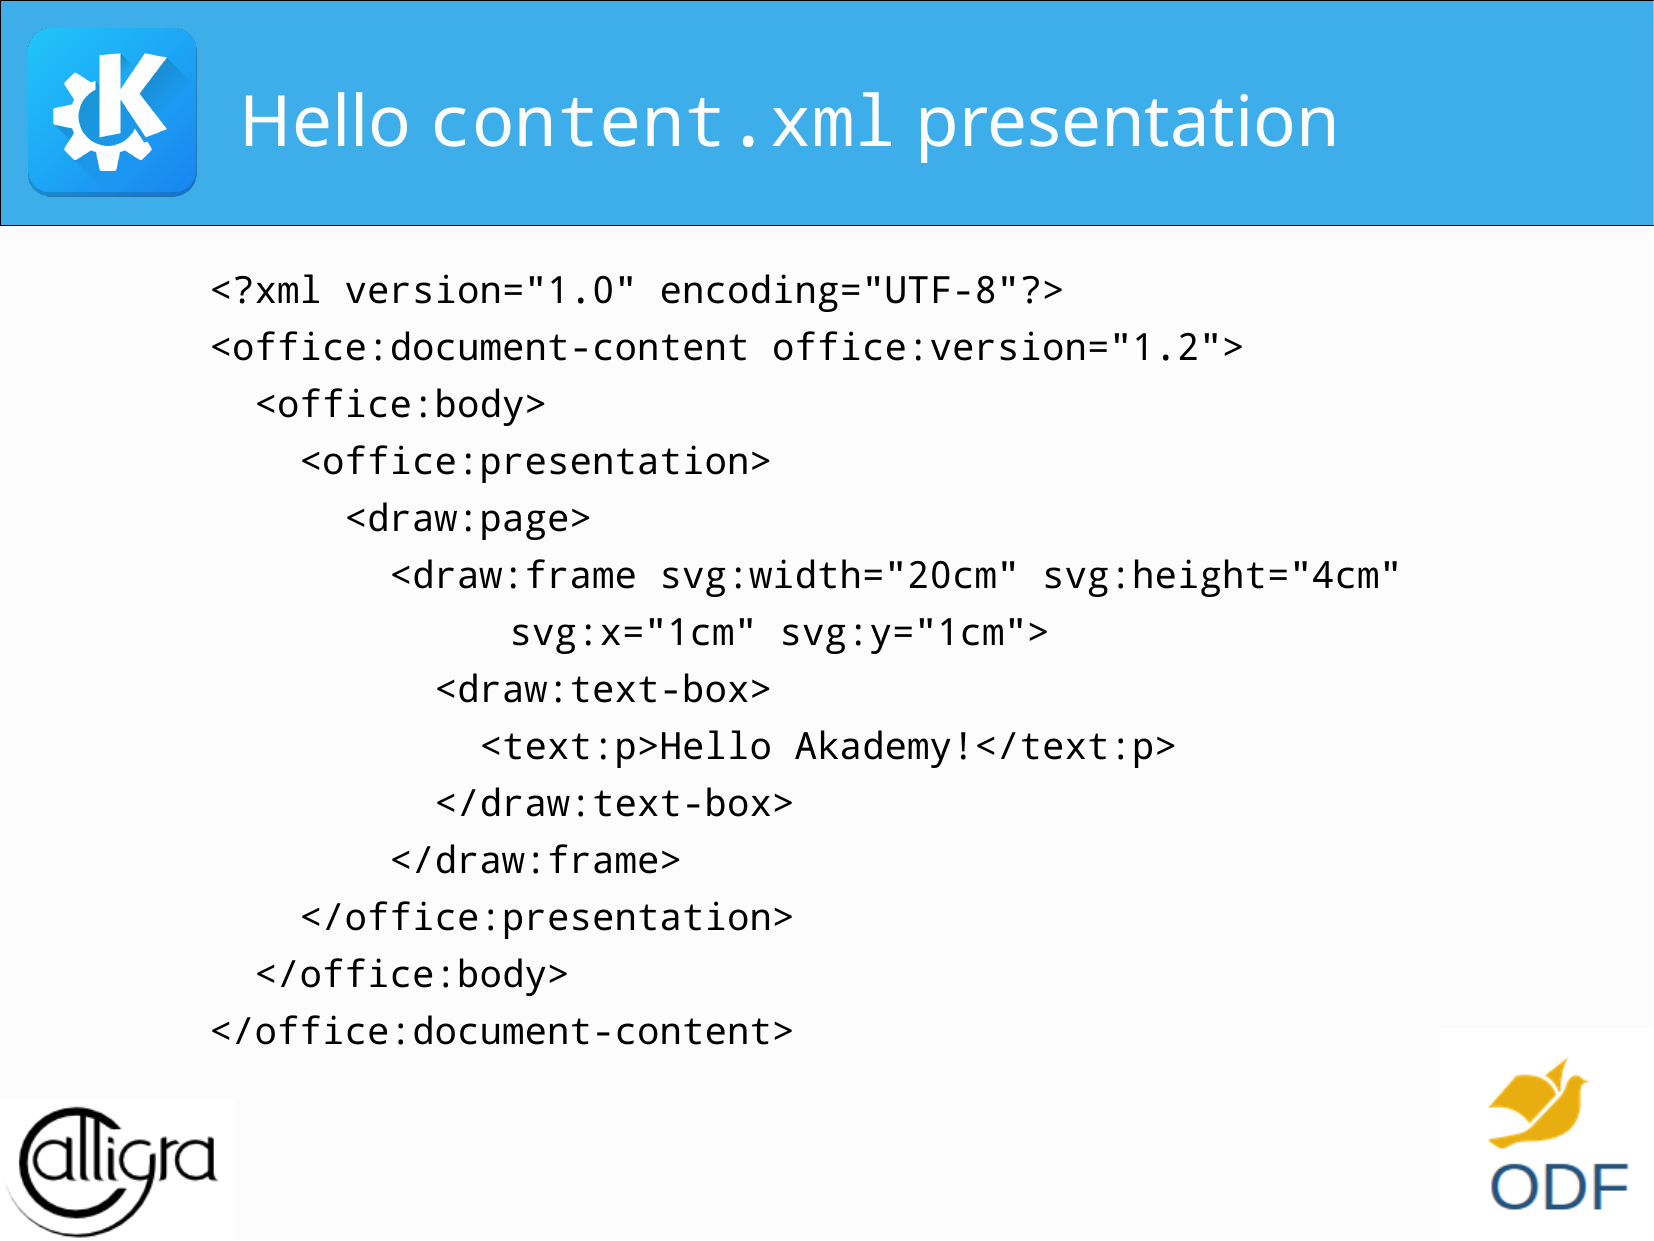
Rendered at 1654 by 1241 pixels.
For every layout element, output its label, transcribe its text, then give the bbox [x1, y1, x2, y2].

picture [0, 1098, 237, 1241]
picture [1440, 1118, 1654, 1241]
text_box <?xml version="1.0" encoding="UTF-8"?> <office:document-content office:version="1.2"> <office:body> <office:presentation> <draw:page> <draw:frame svg:width="20cm" svg:height="4cm" svg:x="1cm" svg:y="1cm"> <draw:text-box> <text:p>Hello Akademy!</text:p> </draw:text-box> </draw:frame> </office:presentation> </office:body> </office:document-content> [194, 261, 1654, 1118]
title Hello content.xml presentation [225, 14, 1575, 222]
picture [11, 11, 213, 213]
